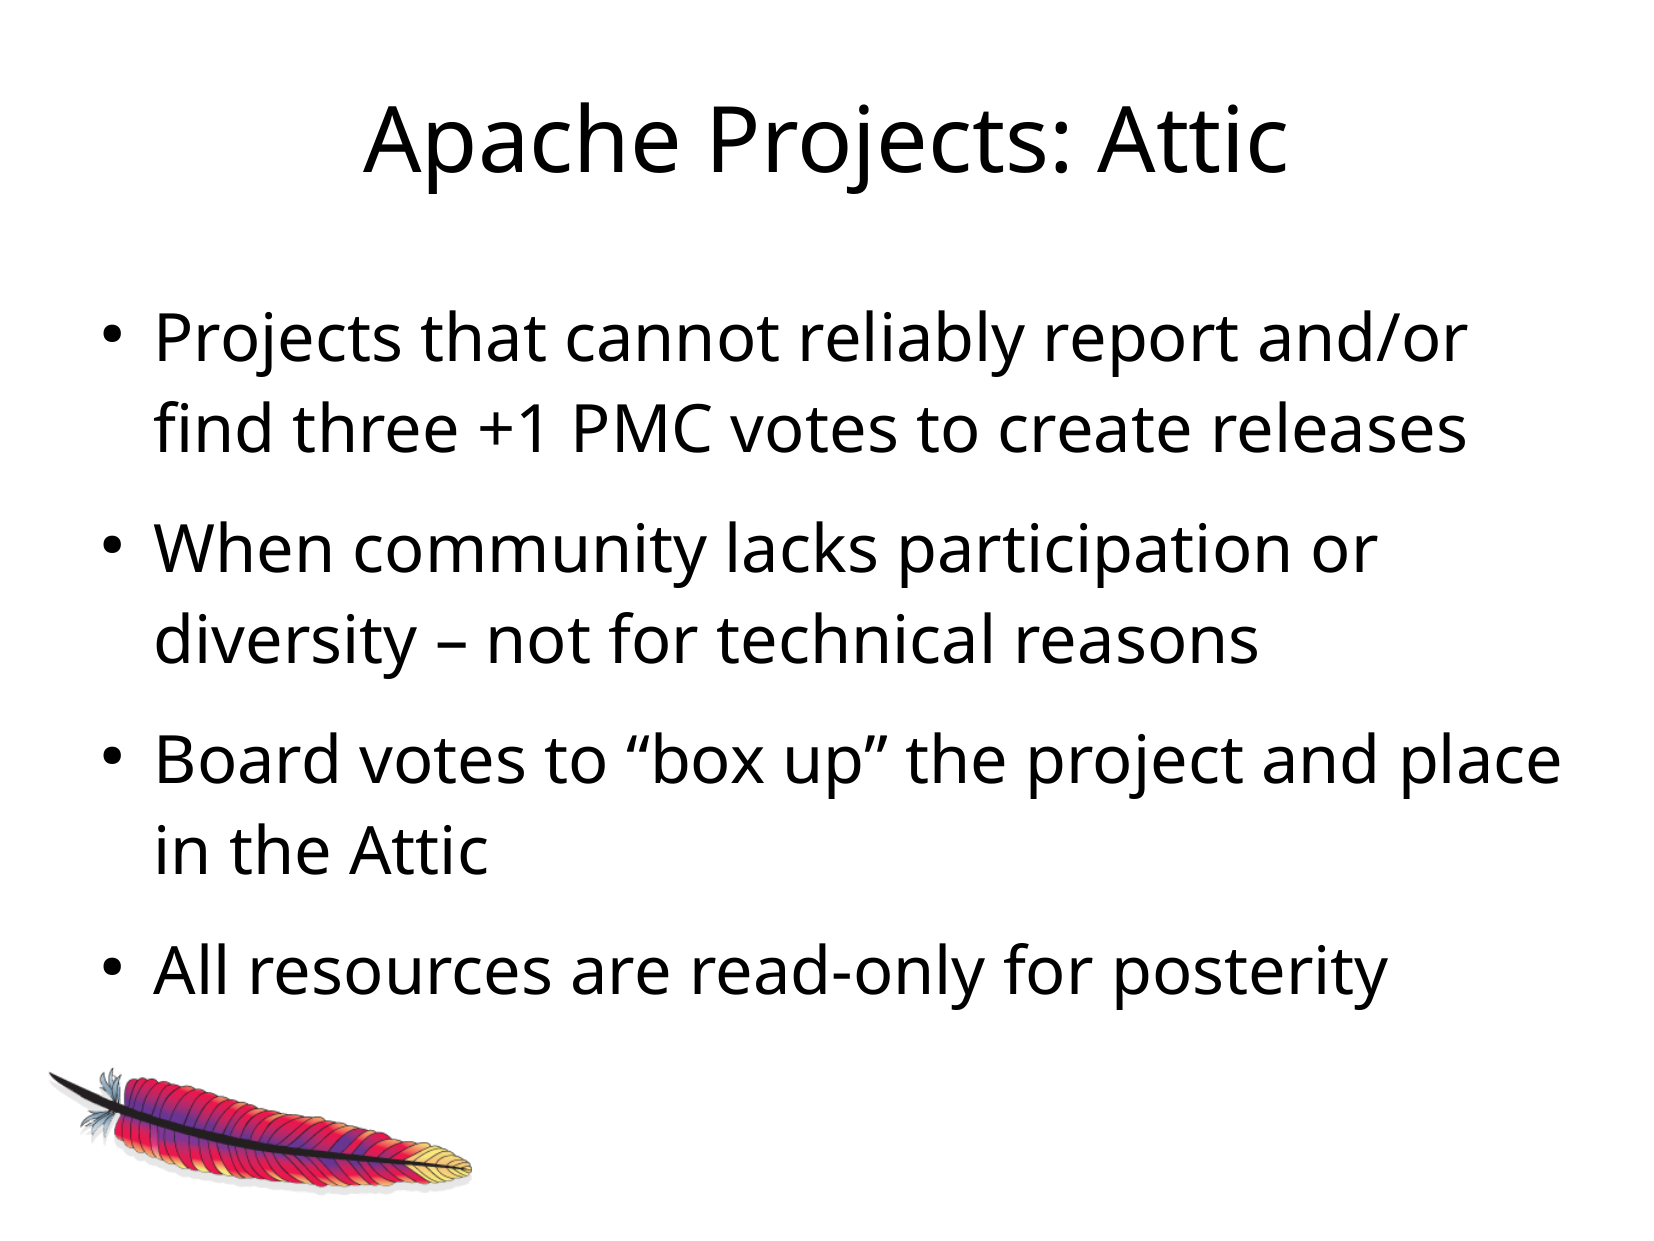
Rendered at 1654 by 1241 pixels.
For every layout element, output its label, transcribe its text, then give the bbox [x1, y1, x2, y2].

picture [45, 1064, 477, 1200]
list Projects that cannot reliably report and/or find three +1 PMC votes to create releases When community lacks participation or diversity – not for technical reasons Board votes to “box up” the project and place in the Attic All resources are read-only for posterity [82, 290, 1571, 1109]
title Apache Projects: Attic [82, 49, 1571, 226]
